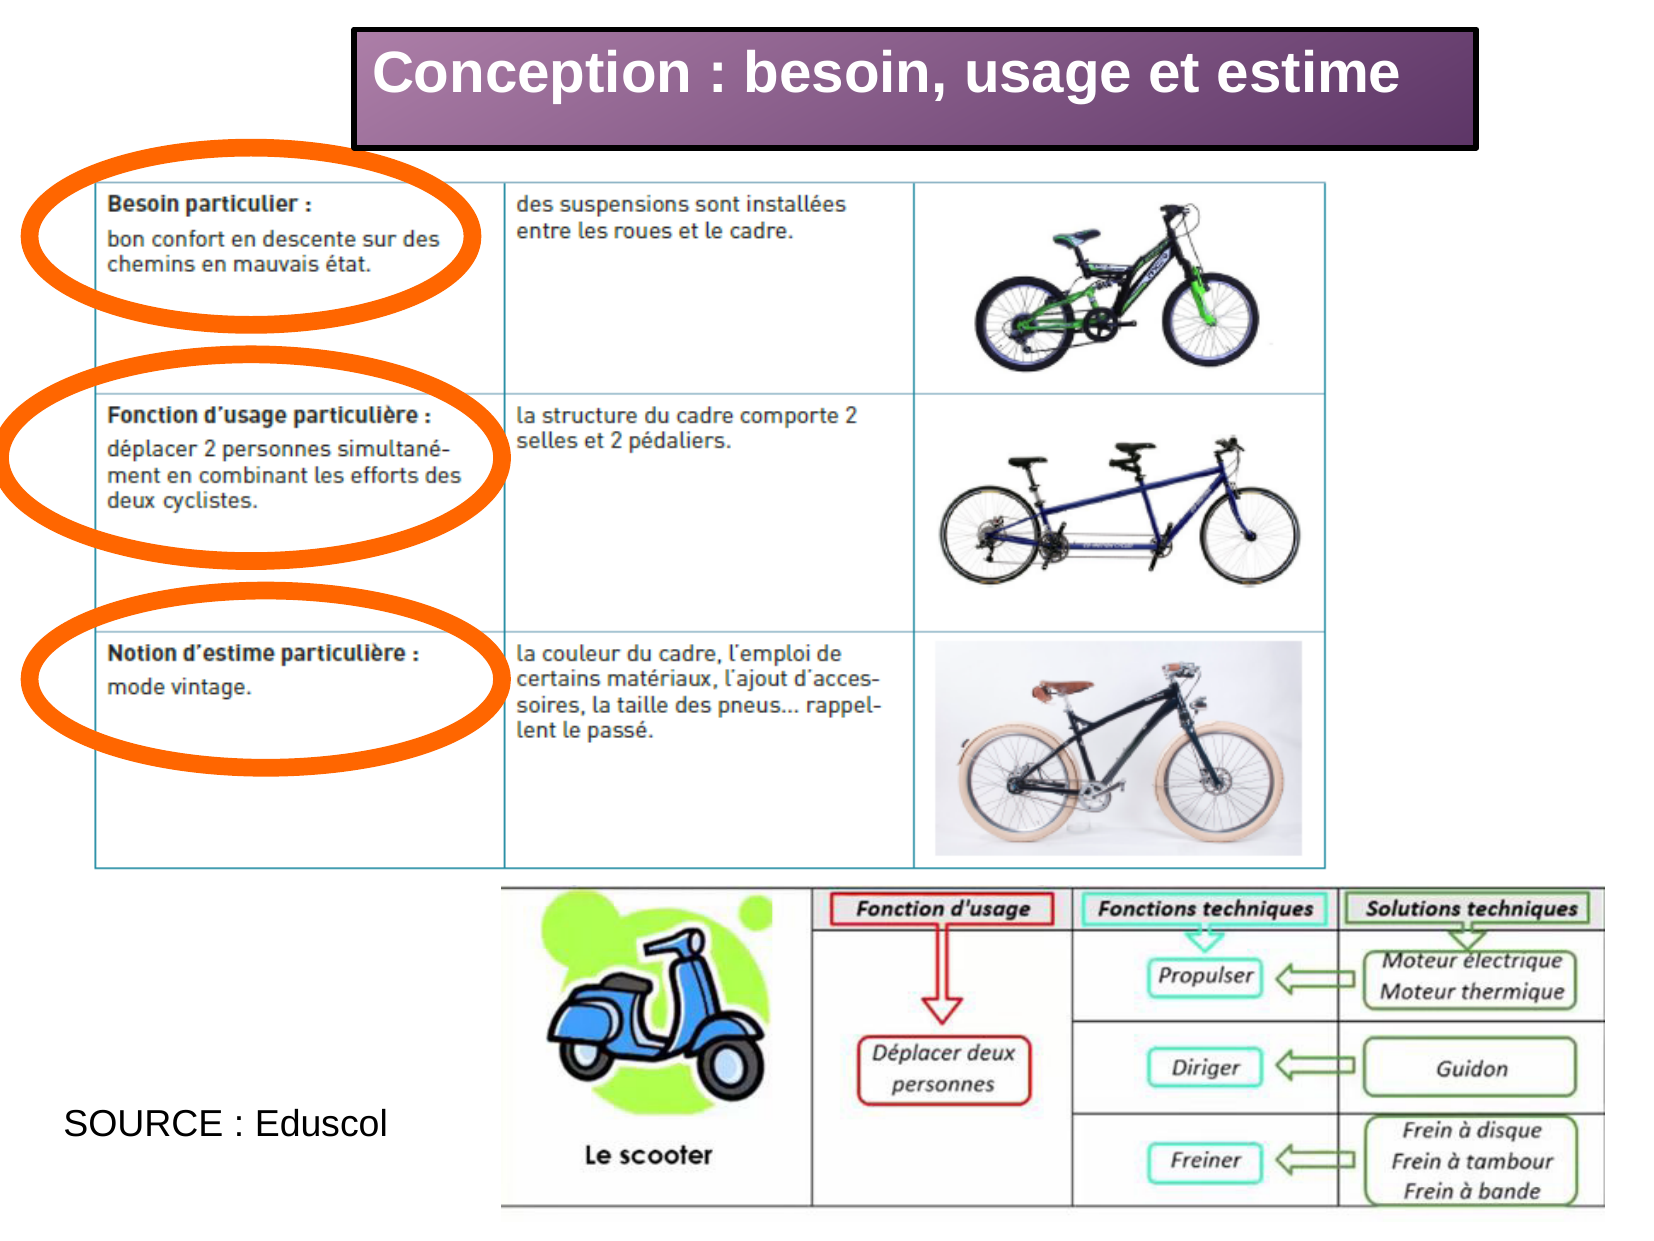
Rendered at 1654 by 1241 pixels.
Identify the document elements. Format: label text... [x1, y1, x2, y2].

picture [88, 600, 493, 758]
picture [88, 177, 463, 316]
picture [88, 364, 493, 552]
text_box SOURCE : Eduscol [48, 1094, 414, 1152]
picture [88, 177, 1605, 1223]
text_box Conception : besoin, usage et estime [354, 29, 1477, 148]
